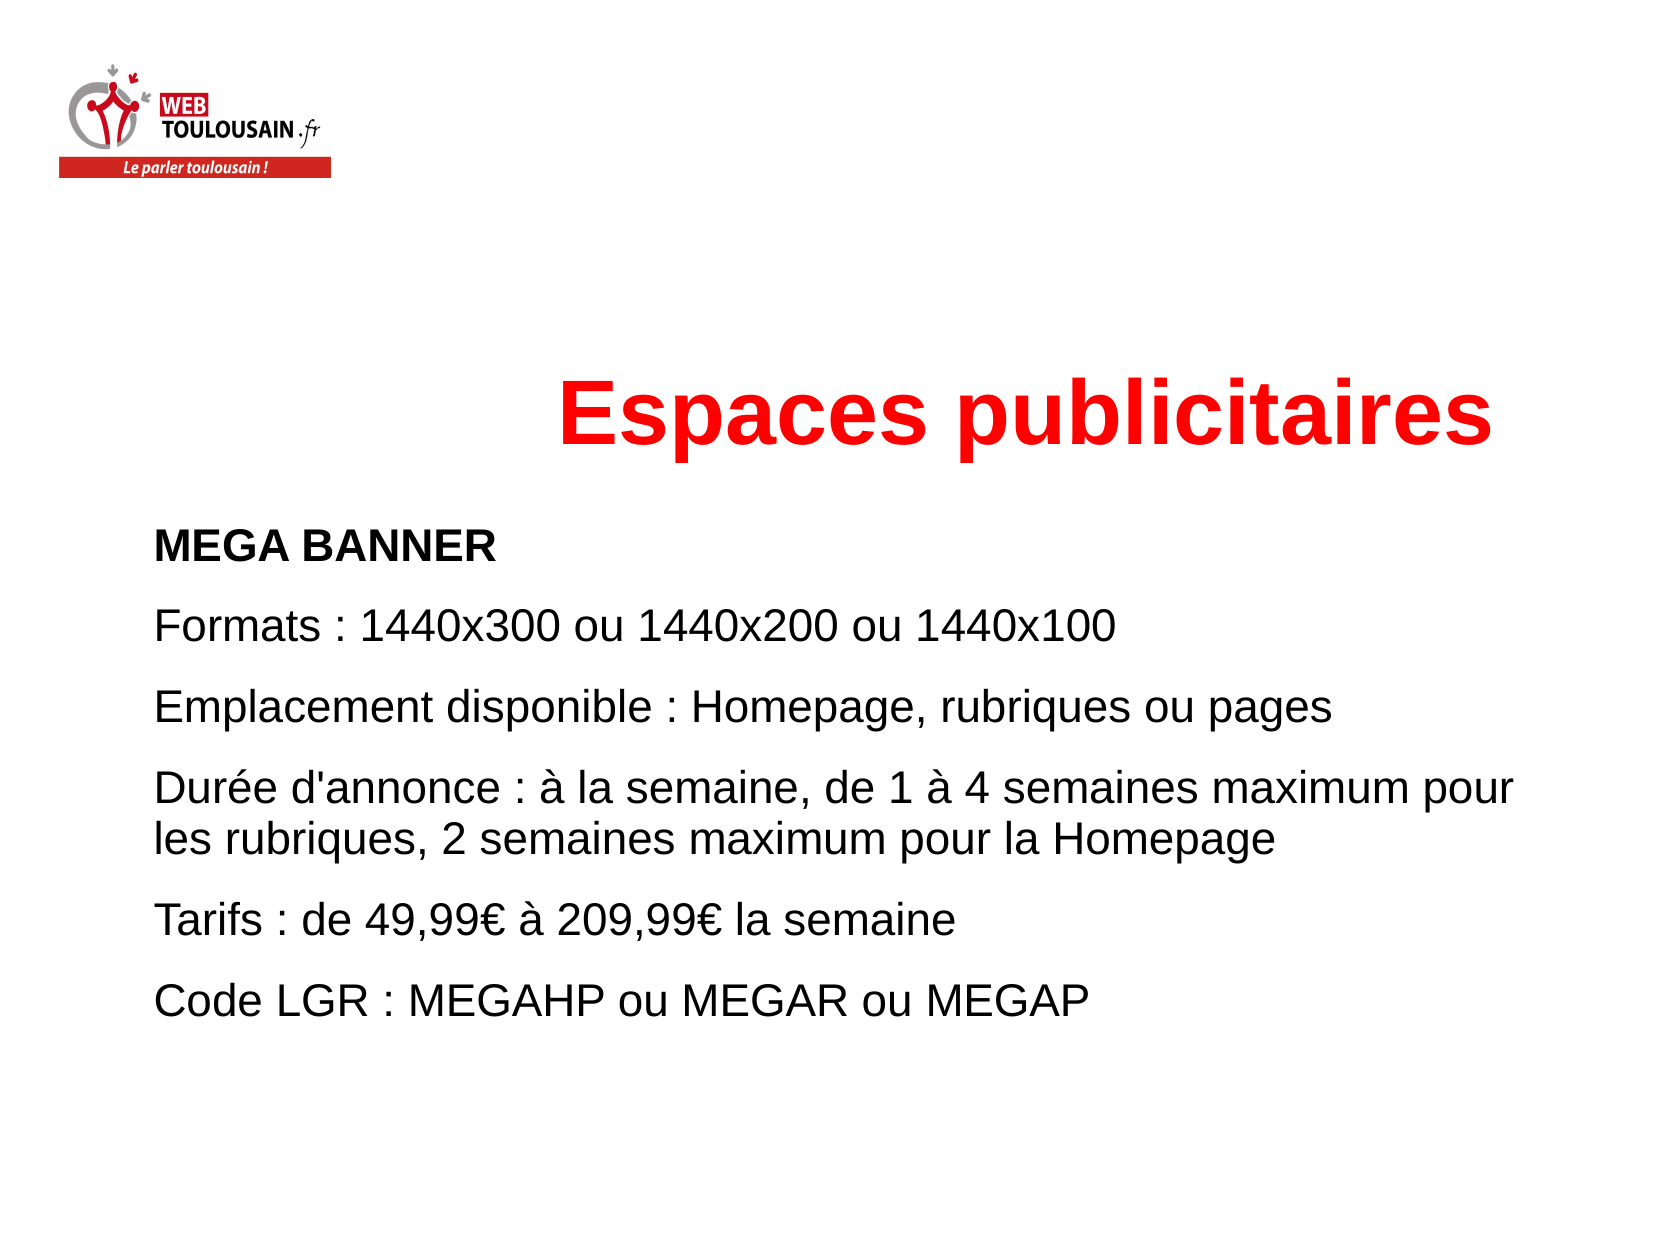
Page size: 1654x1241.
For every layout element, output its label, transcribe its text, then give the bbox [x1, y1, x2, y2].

title Espaces publicitaires [484, 318, 1595, 508]
picture [59, 58, 331, 178]
list MEGA BANNER Formats : 1440x300 ou 1440x200 ou 1440x100 Emplacement disponible : Homepage, rubriques ou pages Durée d'annonce : à la semaine, de 1 à 4 semaines maximum pour les rubriques, 2 semaines maximum pour la Homepage Tarifs : de 49,99€ à 209,99€ la semaine Code LGR : MEGAHP ou MEGAR ou MEGAP [82, 519, 1571, 1150]
